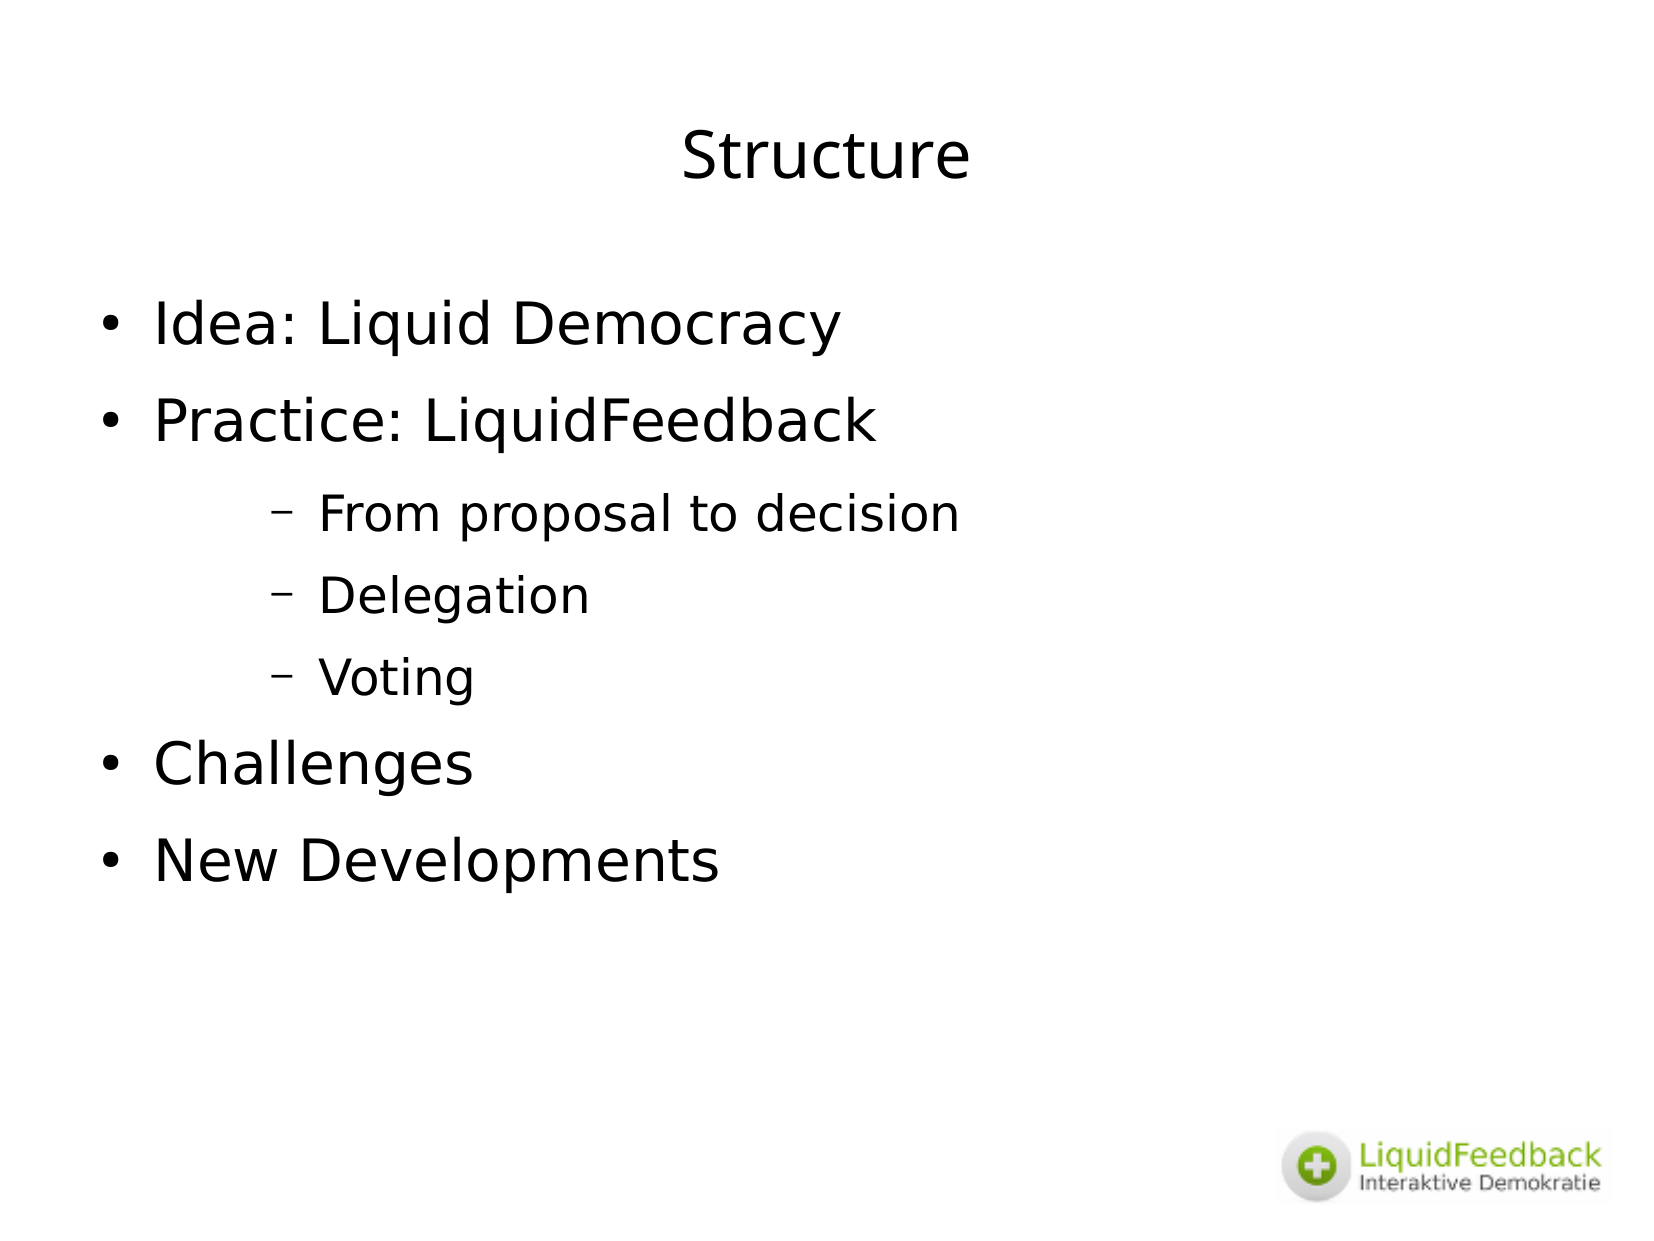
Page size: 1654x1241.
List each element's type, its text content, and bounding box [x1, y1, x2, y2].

picture [1276, 1127, 1613, 1205]
list Idea: Liquid Democracy Practice: LiquidFeedback From proposal to decision Delegation Voting Challenges New Developments [82, 290, 1571, 1182]
title Structure [82, 49, 1571, 257]
